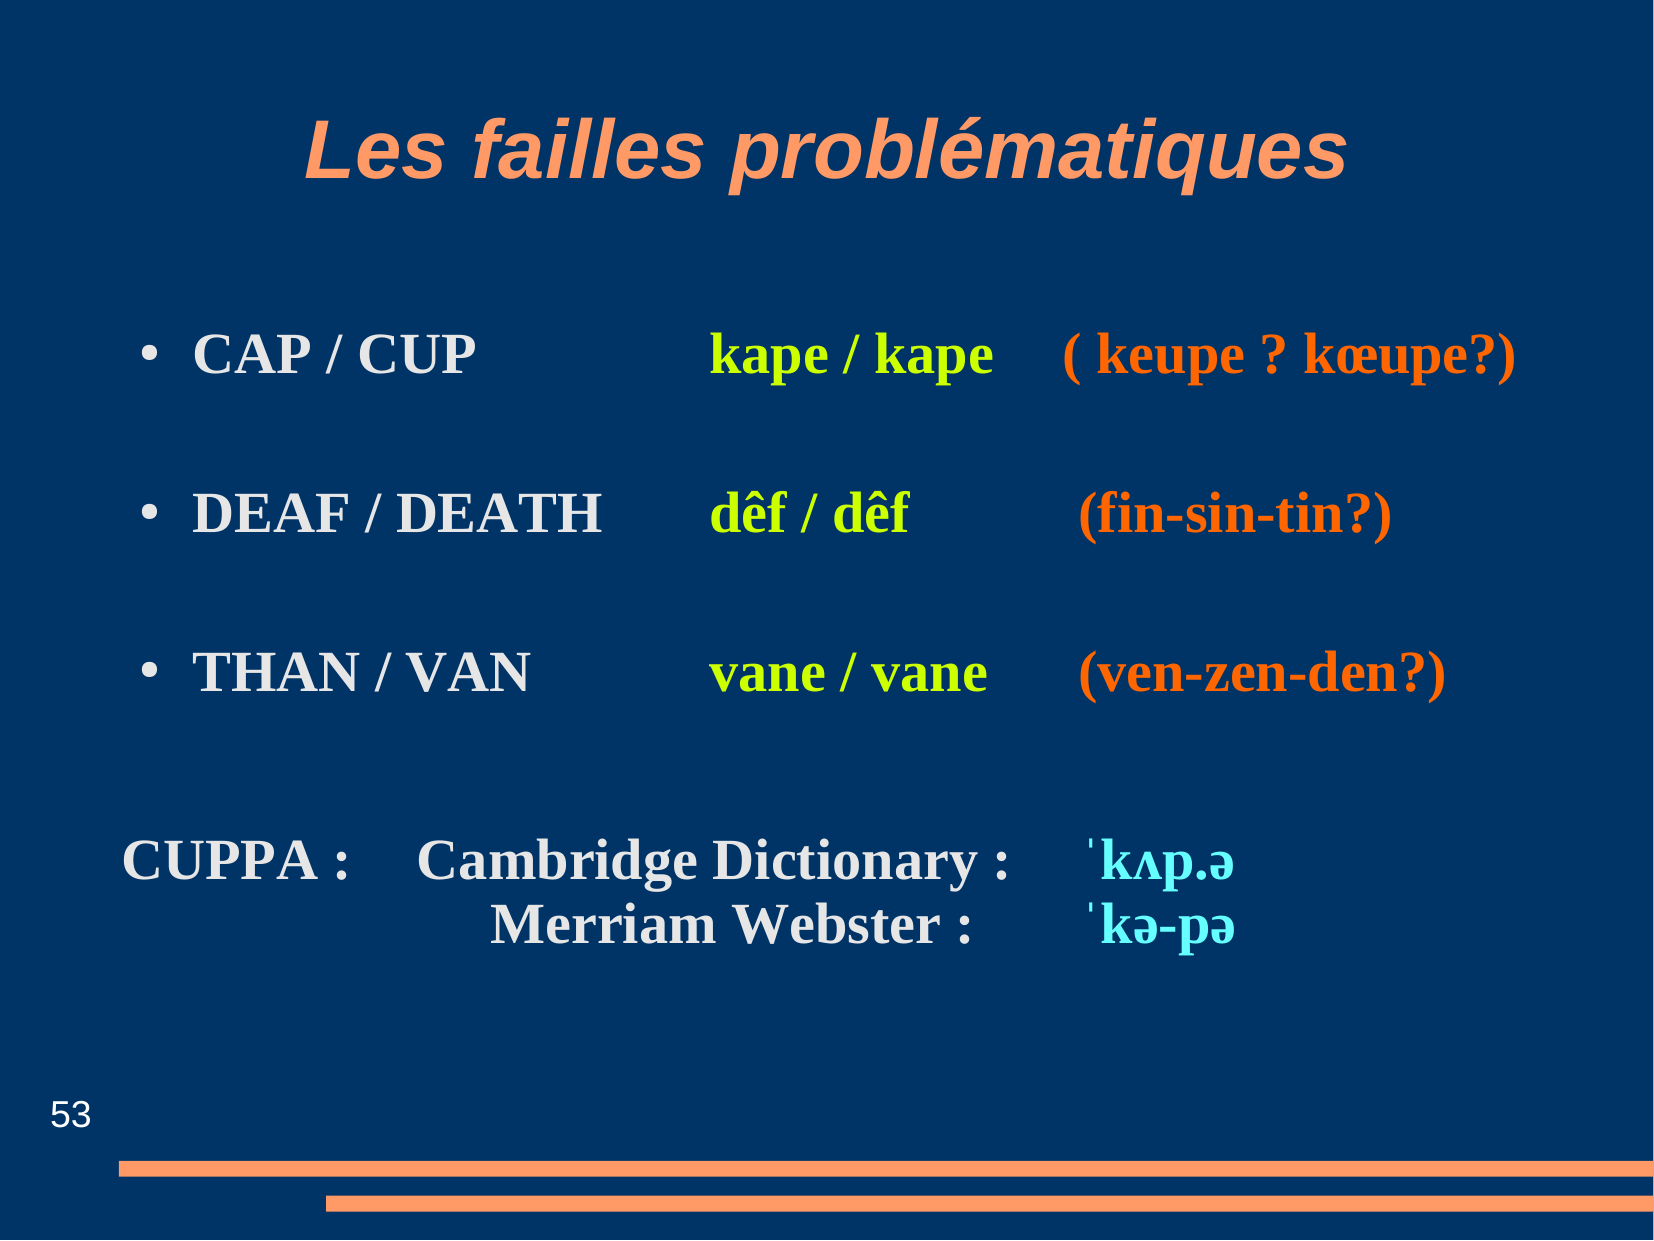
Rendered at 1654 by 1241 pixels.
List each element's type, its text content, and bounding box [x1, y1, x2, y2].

list CAP / CUP kape / kape ( keupe ? kœupe?) DEAF / DEATH dêf / dêf (fin-sin-tin?) THAN / VAN vane / vane (ven-zen-den?) CUPPA : Cambridge Dictionary : ˈkʌp.ə Merriam Webster : ˈkə-pə [121, 322, 1561, 1132]
title Les failles problématiques [121, 46, 1534, 254]
